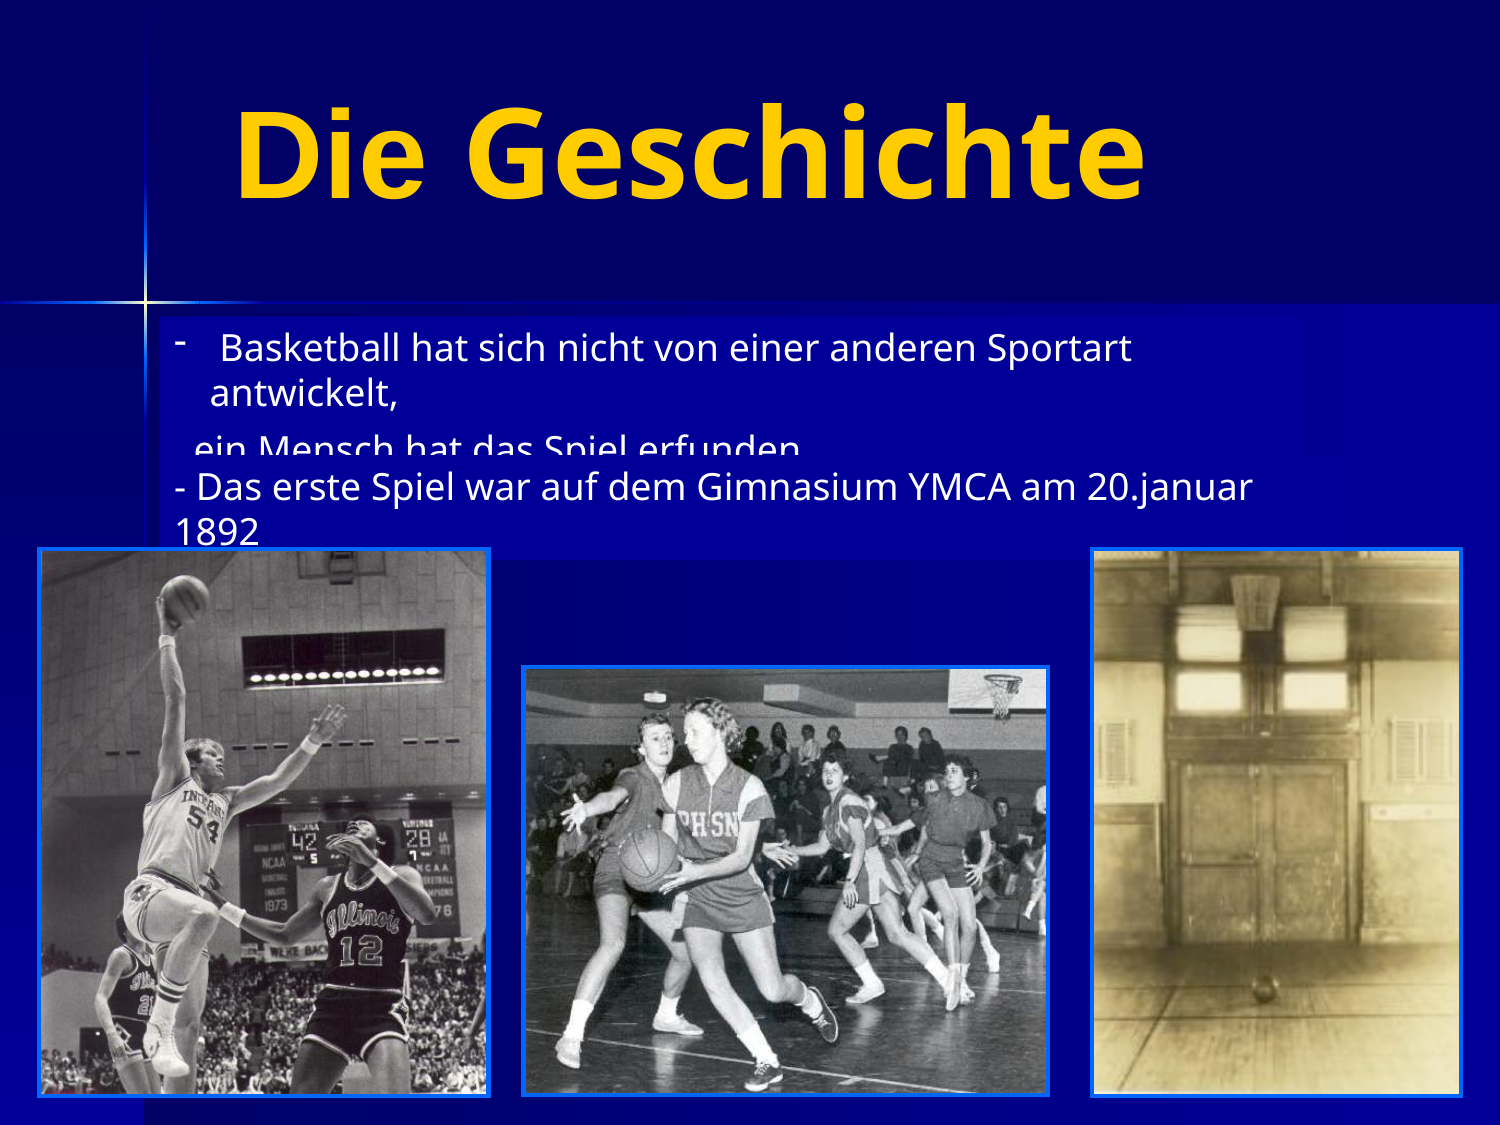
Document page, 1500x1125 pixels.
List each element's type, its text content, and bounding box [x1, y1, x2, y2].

picture [1093, 550, 1459, 1094]
picture [525, 668, 1047, 1093]
text_box Die Geschichte [17, 66, 1365, 232]
text_box - Das erste Spiel war auf dem Gimnasium YMCA am 20.januar 1892 [159, 455, 1341, 560]
picture [41, 550, 487, 1094]
text_box Basketball hat sich nicht von einer anderen Sportart antwickelt, ein Mensch hat das Spiel erfunden. [159, 316, 1306, 455]
